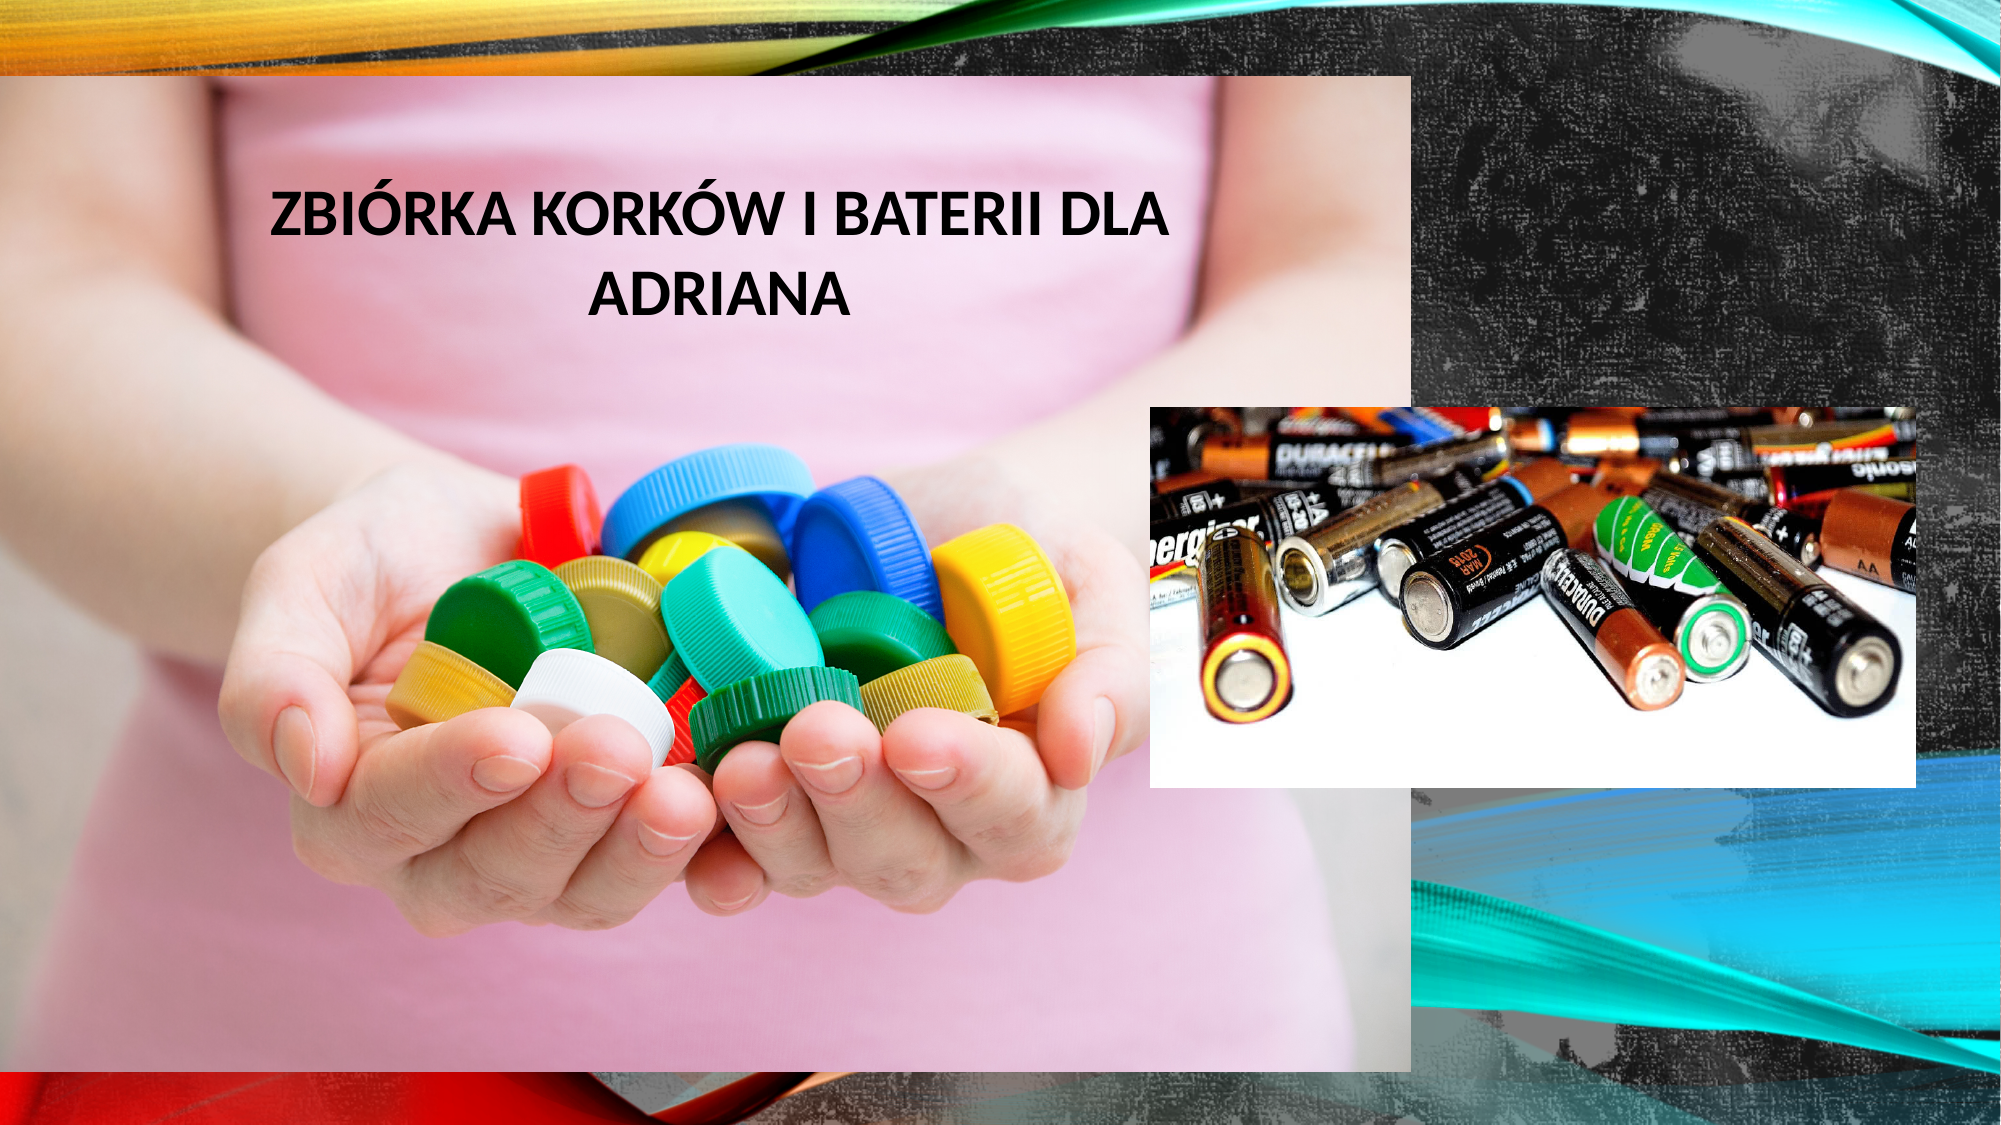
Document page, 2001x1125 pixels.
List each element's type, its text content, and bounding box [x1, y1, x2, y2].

picture [0, 0, 2000, 1125]
text_box ZBIÓRKA KORKÓW I BATERII DLA ADRIANA [230, 161, 1210, 338]
